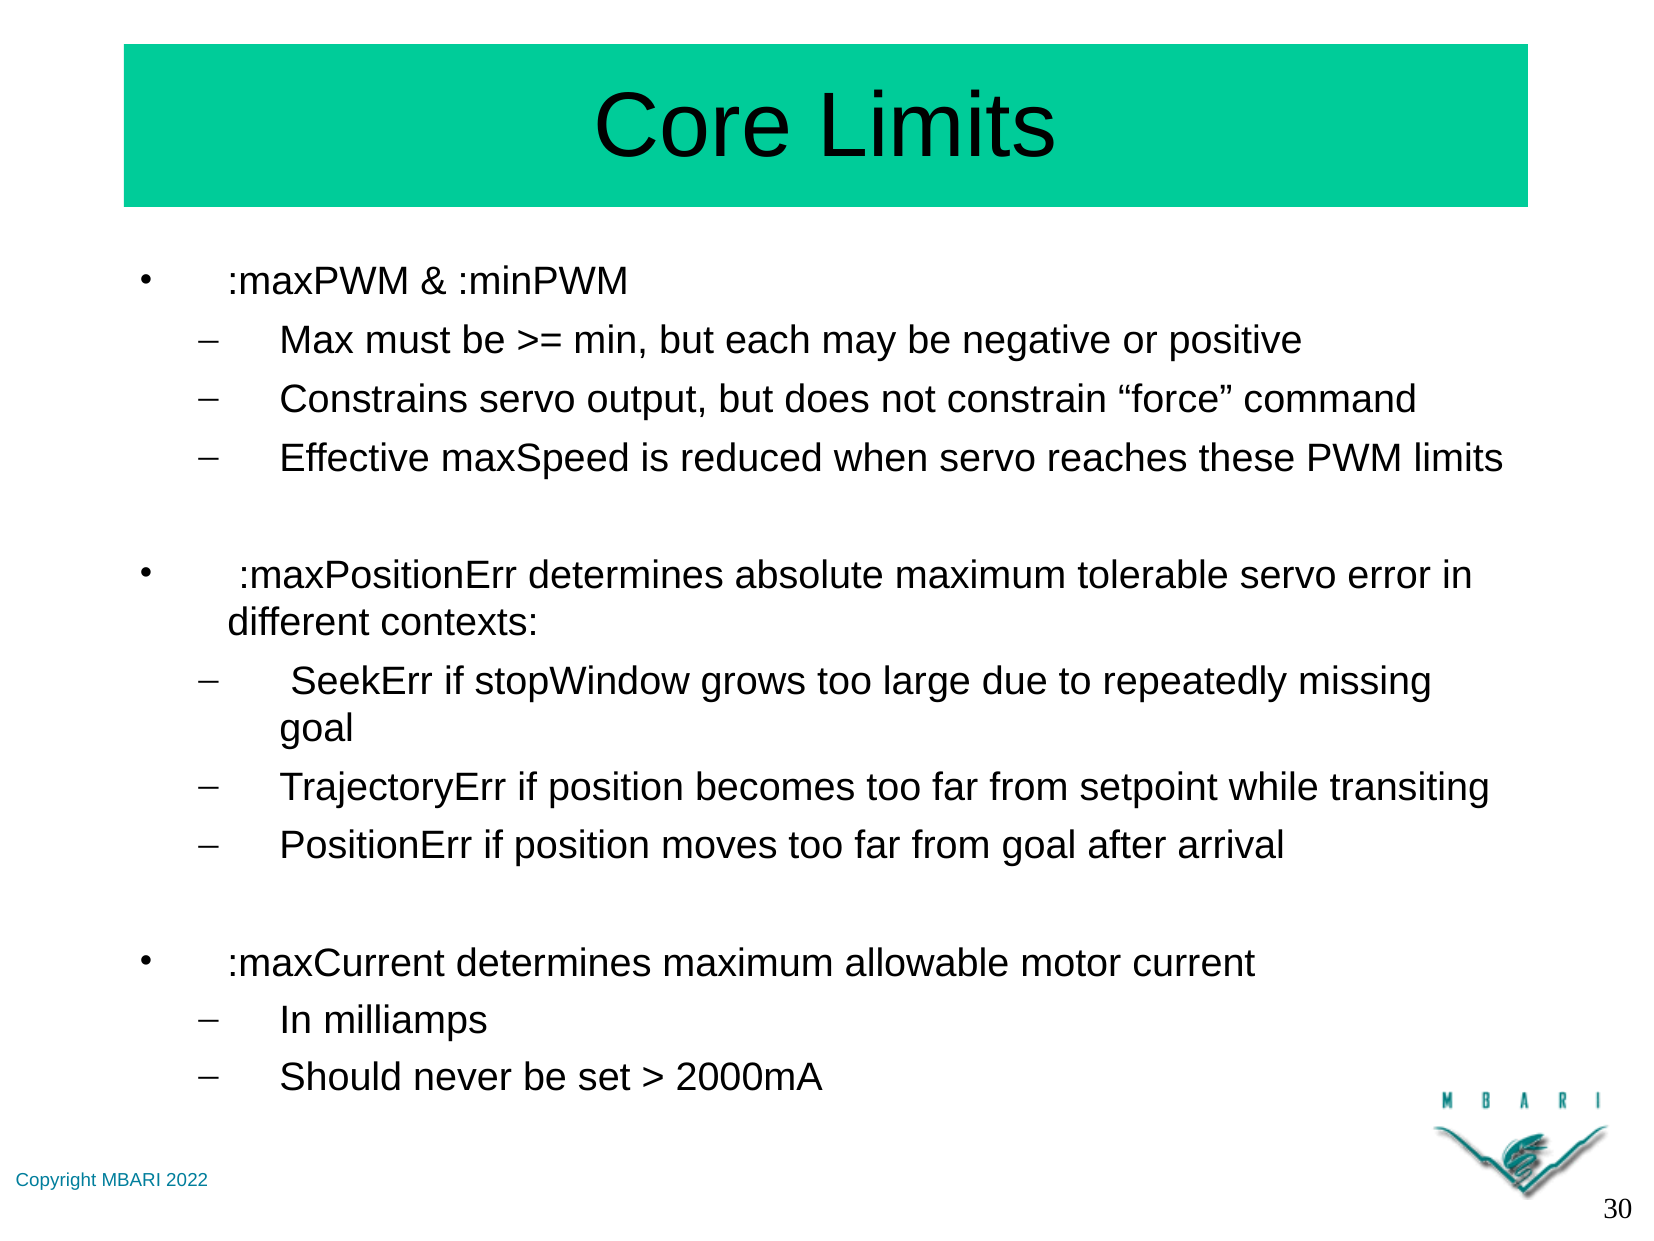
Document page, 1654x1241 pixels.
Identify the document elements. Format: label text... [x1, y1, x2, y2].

list :maxPWM & :minPWM Max must be >= min, but each may be negative or positive Constrains servo output, but does not constrain “force” command Effective maxSpeed is reduced when servo reaches these PWM limits :maxPositionErr determines absolute maximum tolerable servo error in different contexts: SeekErr if stopWindow grows too large due to repeatedly missing goal TrajectoryErr if position becomes too far from setpoint while transiting PositionErr if position moves too far from goal after arrival :maxCurrent determines maximum allowable motor current In milliamps Should never be set > 2000mA [123, 247, 1528, 1158]
title Core Limits [123, 44, 1528, 207]
picture [1426, 1091, 1613, 1200]
